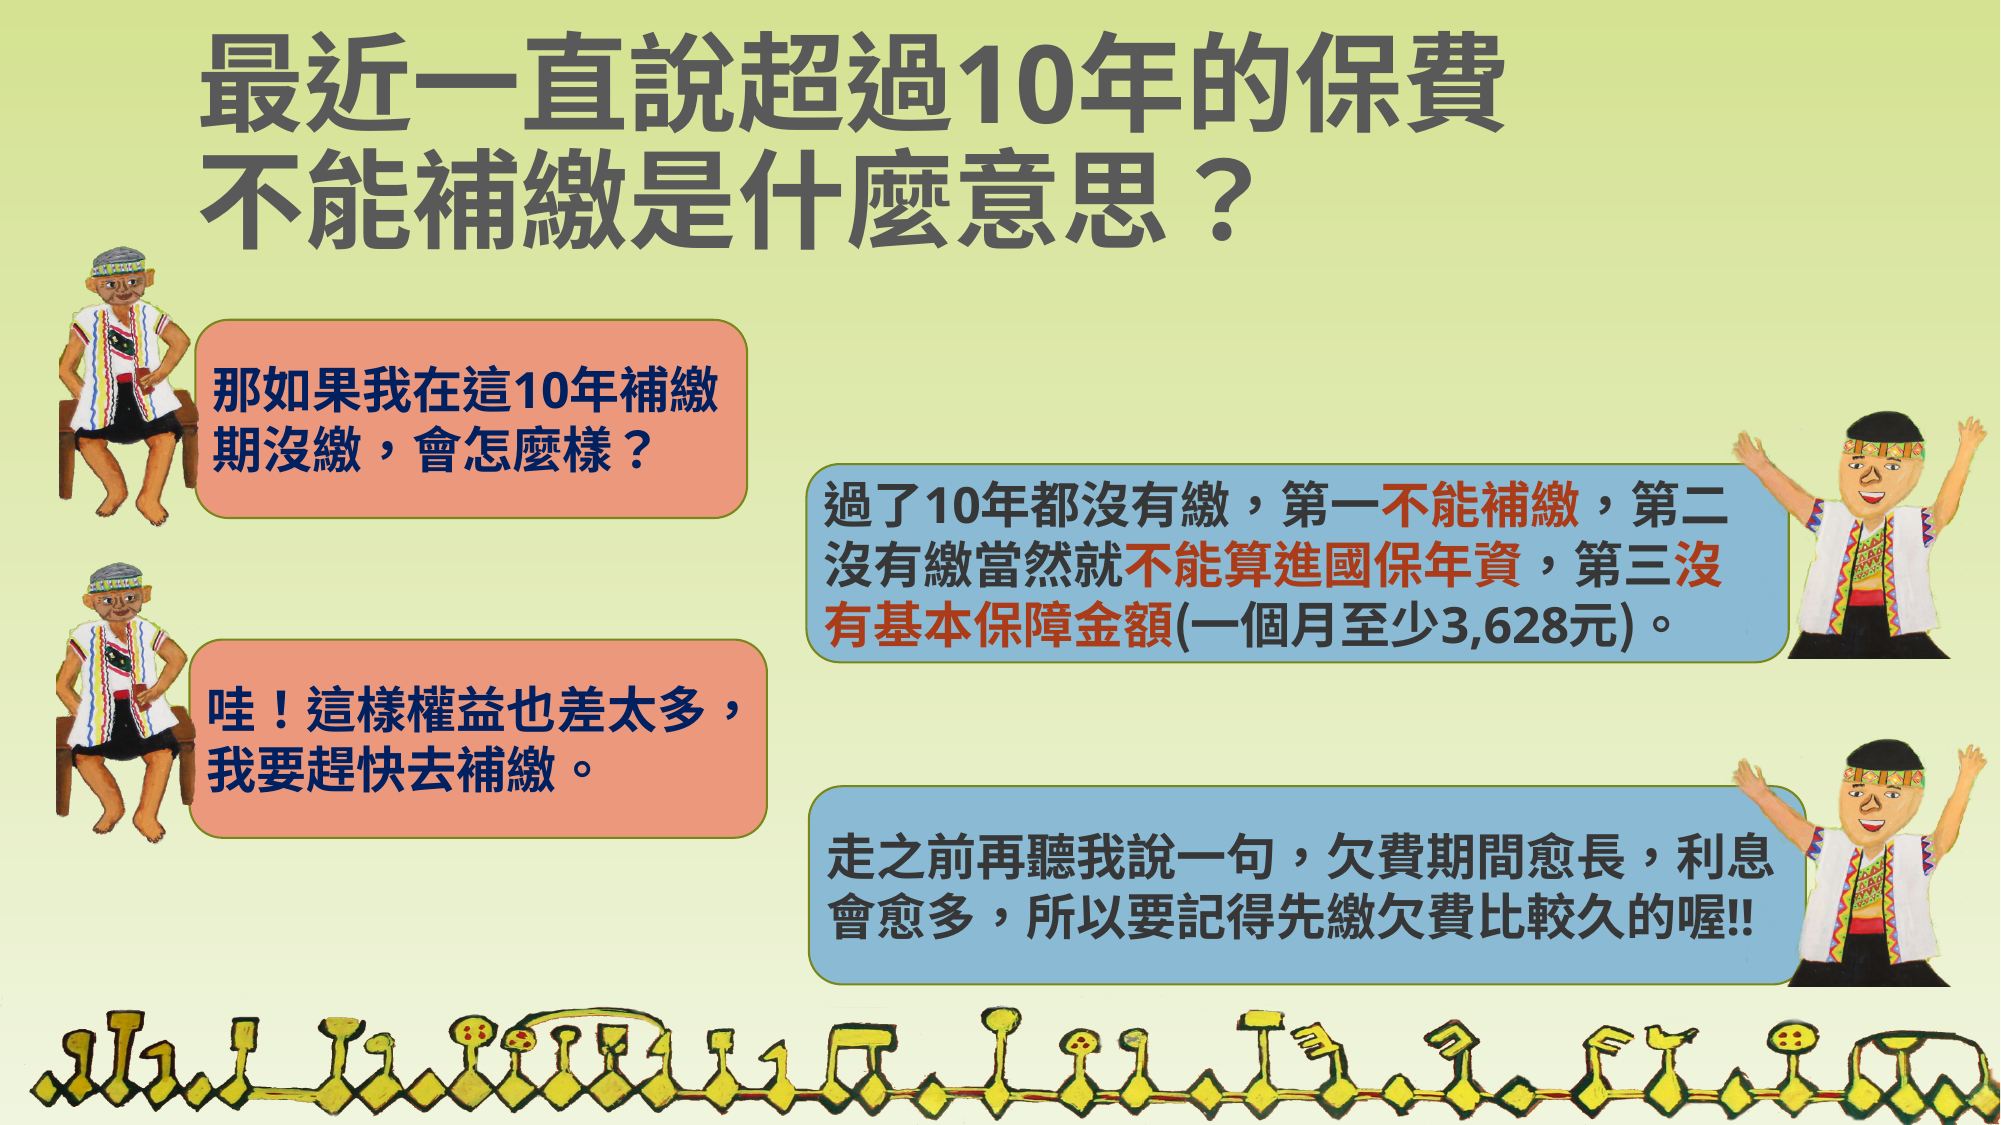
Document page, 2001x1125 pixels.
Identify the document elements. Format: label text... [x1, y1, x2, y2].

text_box 過了10年都沒有繳，第一不能補繳，第二沒有繳當然就不能算進國保年資，第三沒有基本保障金額(一個月至少3,628元)。 [806, 464, 1770, 663]
text_box 那如果我在這10年補繳期沒繳，會怎麼樣？ [212, 319, 748, 519]
text_box 走之前再聽我說一句，欠費期間愈長，利息會愈多，所以要記得先繳欠費比較久的喔!! [808, 786, 1718, 985]
picture [59, 243, 212, 533]
title 最近一直說超過10年的保費不能補繳是什麼意思？ [188, 0, 1580, 279]
picture [1718, 735, 2001, 987]
picture [56, 559, 209, 850]
picture [1718, 407, 2001, 659]
picture [0, 992, 2001, 1125]
text_box 哇！這樣權益也差太多，我要趕快去補繳。 [209, 639, 767, 838]
